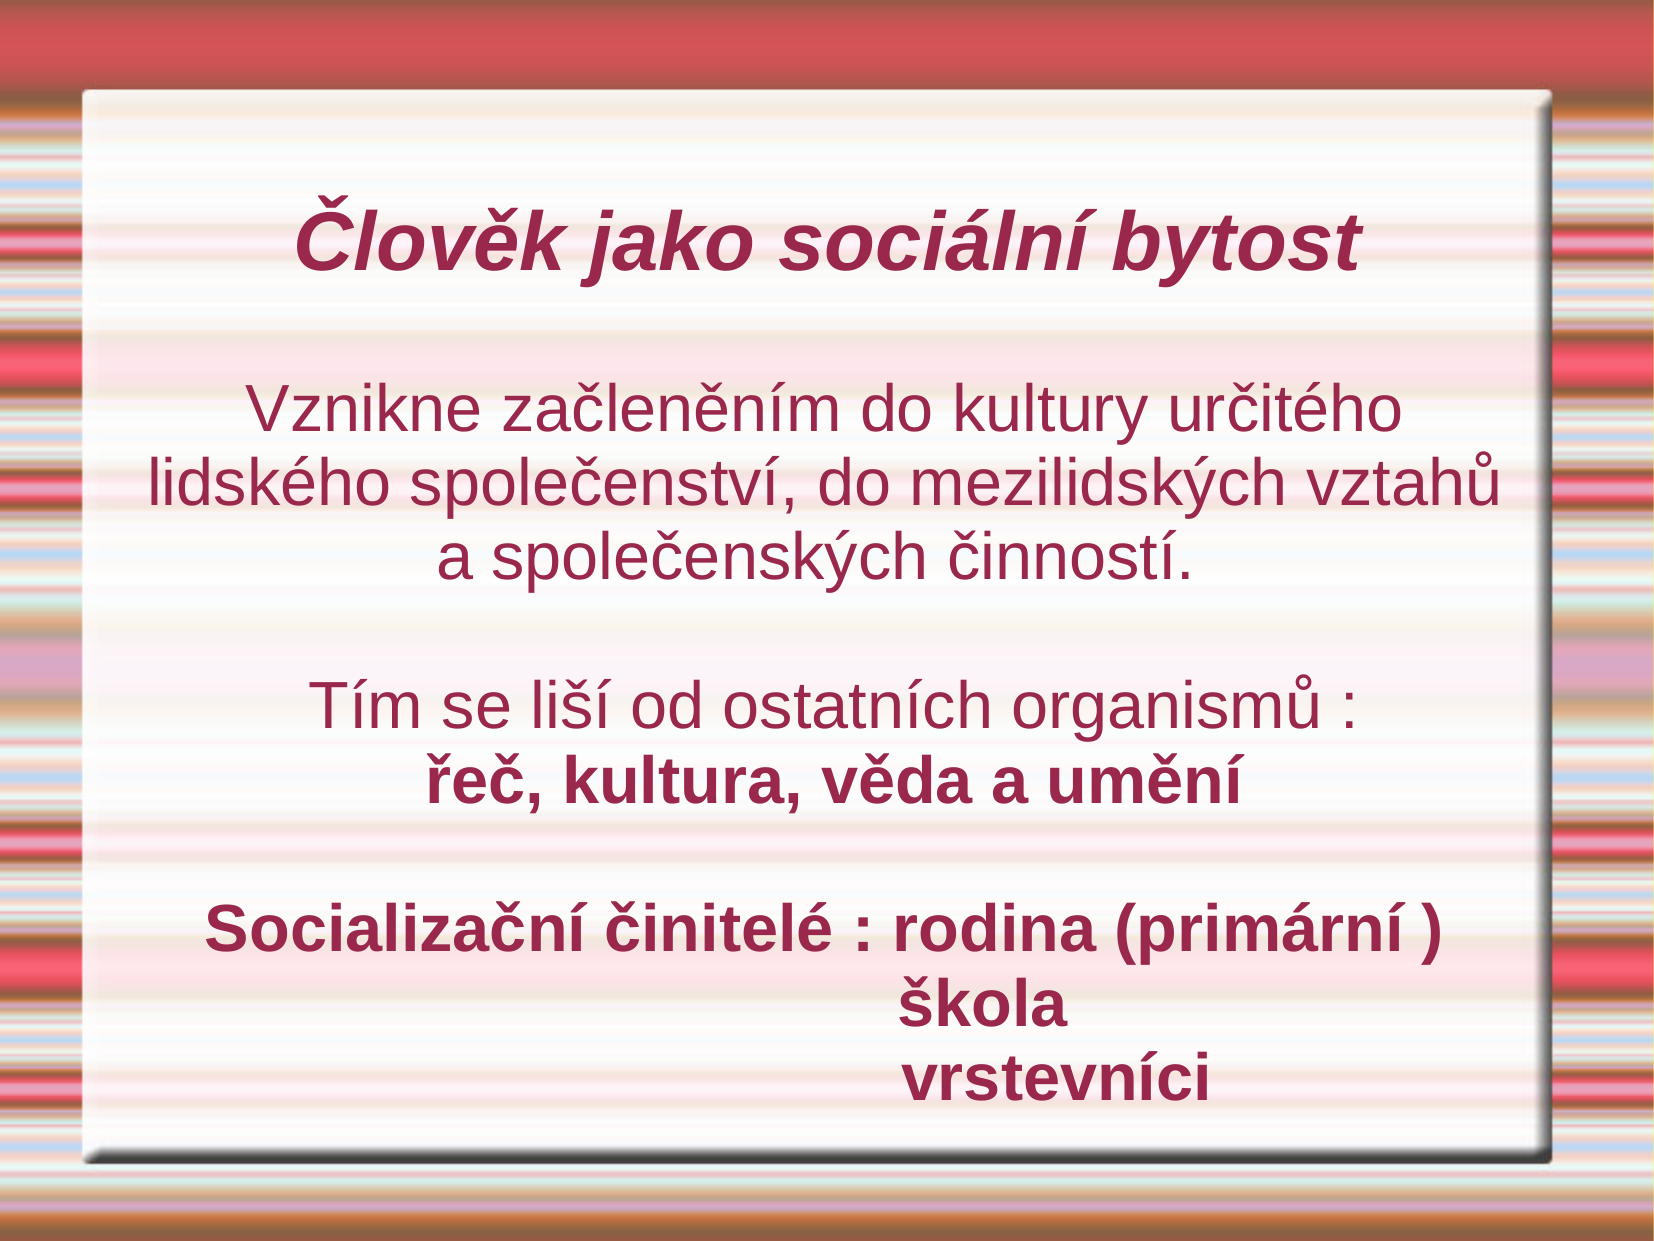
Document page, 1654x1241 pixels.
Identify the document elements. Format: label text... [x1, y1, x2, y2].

subtitle Vznikne začleněním do kultury určitého lidského společenství, do mezilidských vztahů a společenských činností. Tím se liší od ostatních organismů : řeč, kultura, věda a umění Socializační činitelé : rodina (primární ) škola vrstevníci [134, 358, 1516, 1125]
title Člověk jako sociální bytost [121, 3, 1534, 284]
